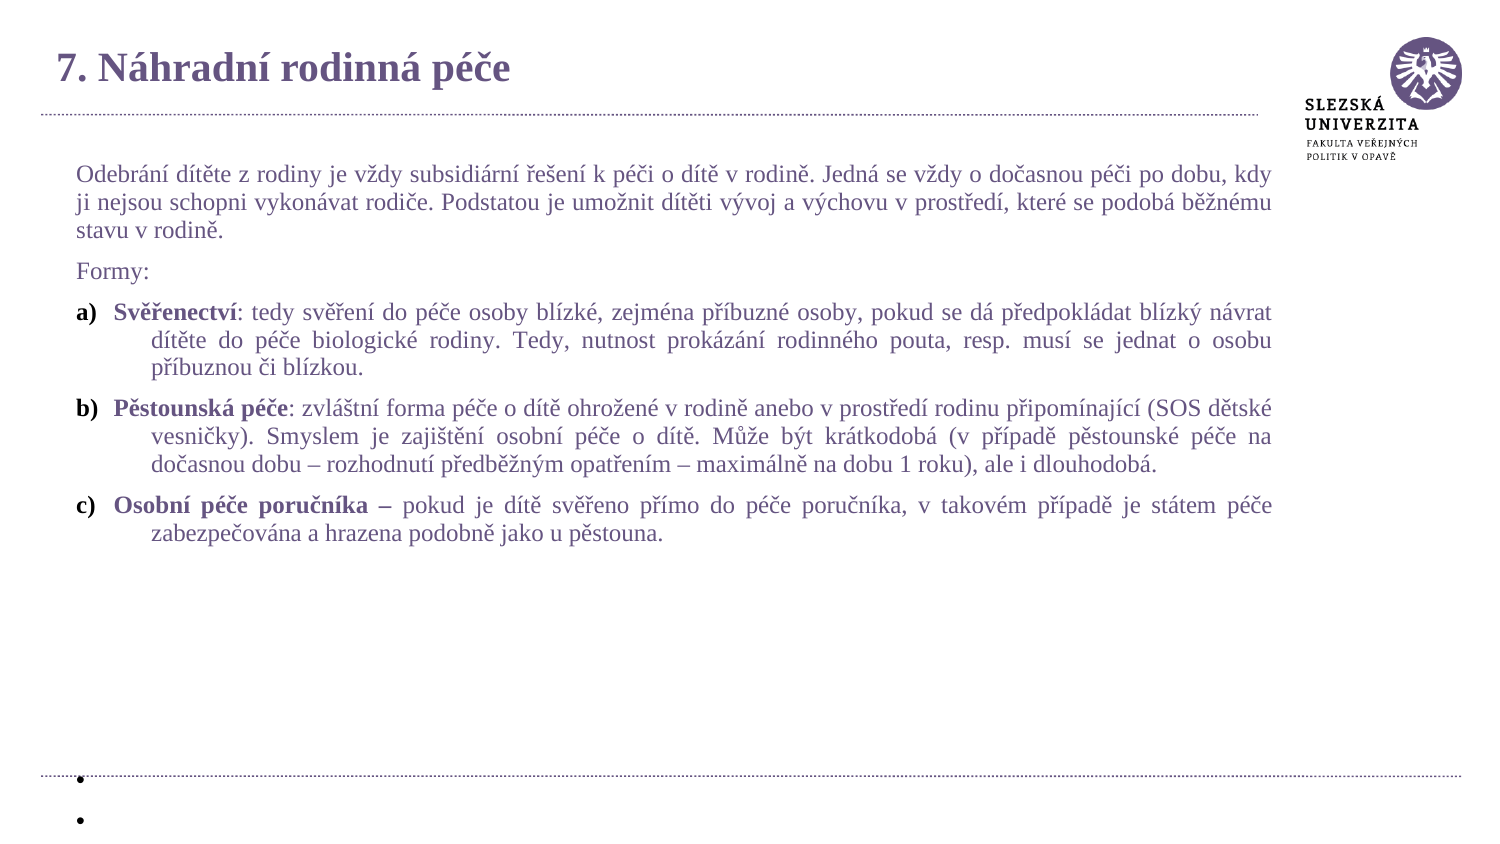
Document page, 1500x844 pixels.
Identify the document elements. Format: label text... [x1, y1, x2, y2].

title 7. Náhradní rodinná péče [41, 32, 1220, 116]
text_box Odebrání dítěte z rodiny je vždy subsidiární řešení k péči o dítě v rodině. Jedná se vždy o dočasnou péči po dobu, kdy ji nejsou schopni vykonávat rodiče. Podstatou je umožnit dítěti vývoj a výchovu v prostředí, které se podobá běžnému stavu v rodině. Formy: Svěřenectví: tedy svěření do péče osoby blízké, zejména příbuzné osoby, pokud se dá předpokládat blízký návrat dítěte do péče biologické rodiny. Tedy, nutnost prokázání rodinného pouta, resp. musí se jednat o osobu příbuznou či blízkou. Pěstounská péče: zvláštní forma péče o dítě ohrožené v rodině anebo v prostředí rodinu připomínající (SOS dětské vesničky). Smyslem je zajištění osobní péče o dítě. Může být krátkodobá (v případě pěstounské péče na dočasnou dobu – rozhodnutí předběžným opatřením – maximálně na dobu 1 roku), ale i dlouhodobá. Osobní péče poručníka – pokud je dítě svěřeno přímo do péče poručníka, v takovém případě je státem péče zabezpečována a hrazena podobně jako u pěstouna. [61, 152, 1289, 775]
